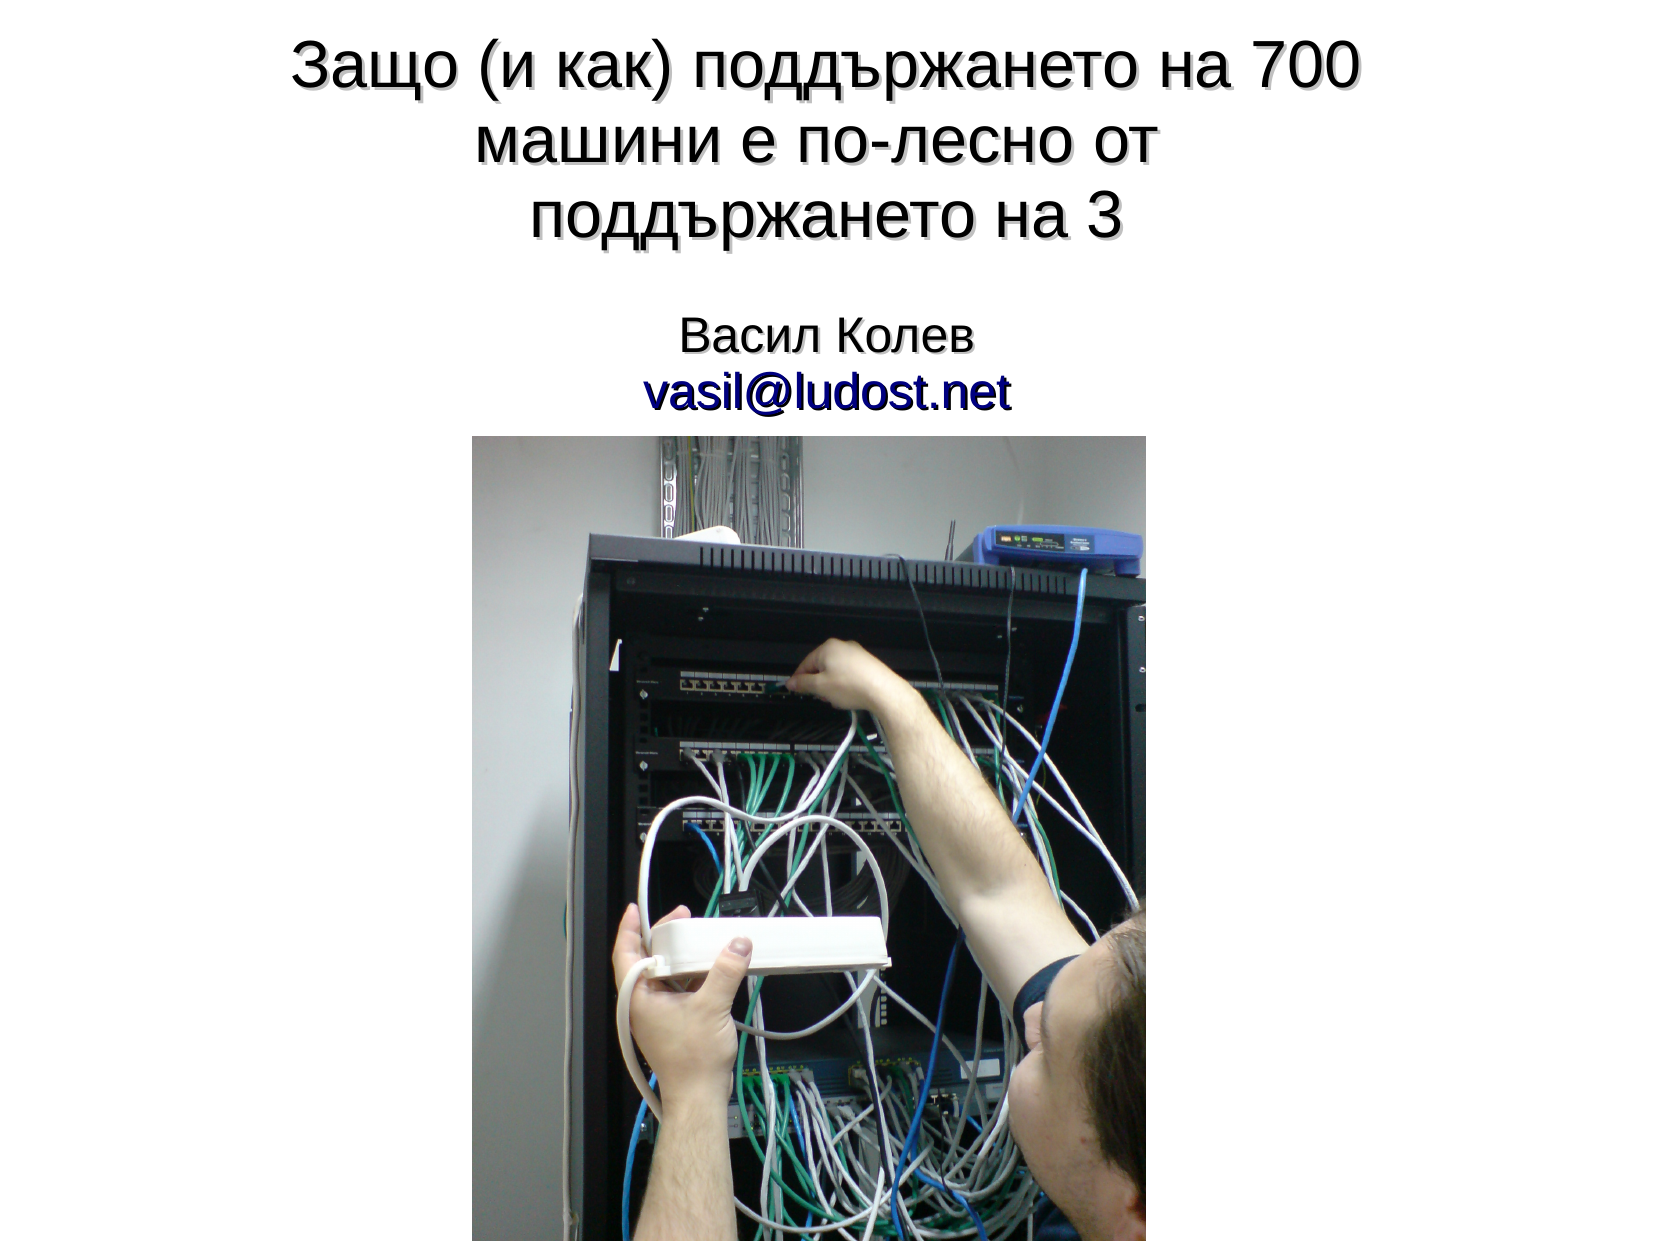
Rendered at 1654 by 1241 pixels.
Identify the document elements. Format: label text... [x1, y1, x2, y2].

subtitle Защо (и как) поддържането на 700 машини е по-лесно от поддържането на 3 Васил Колев vasil@ludost.net [82, 26, 1571, 1032]
picture [472, 1032, 1146, 1241]
